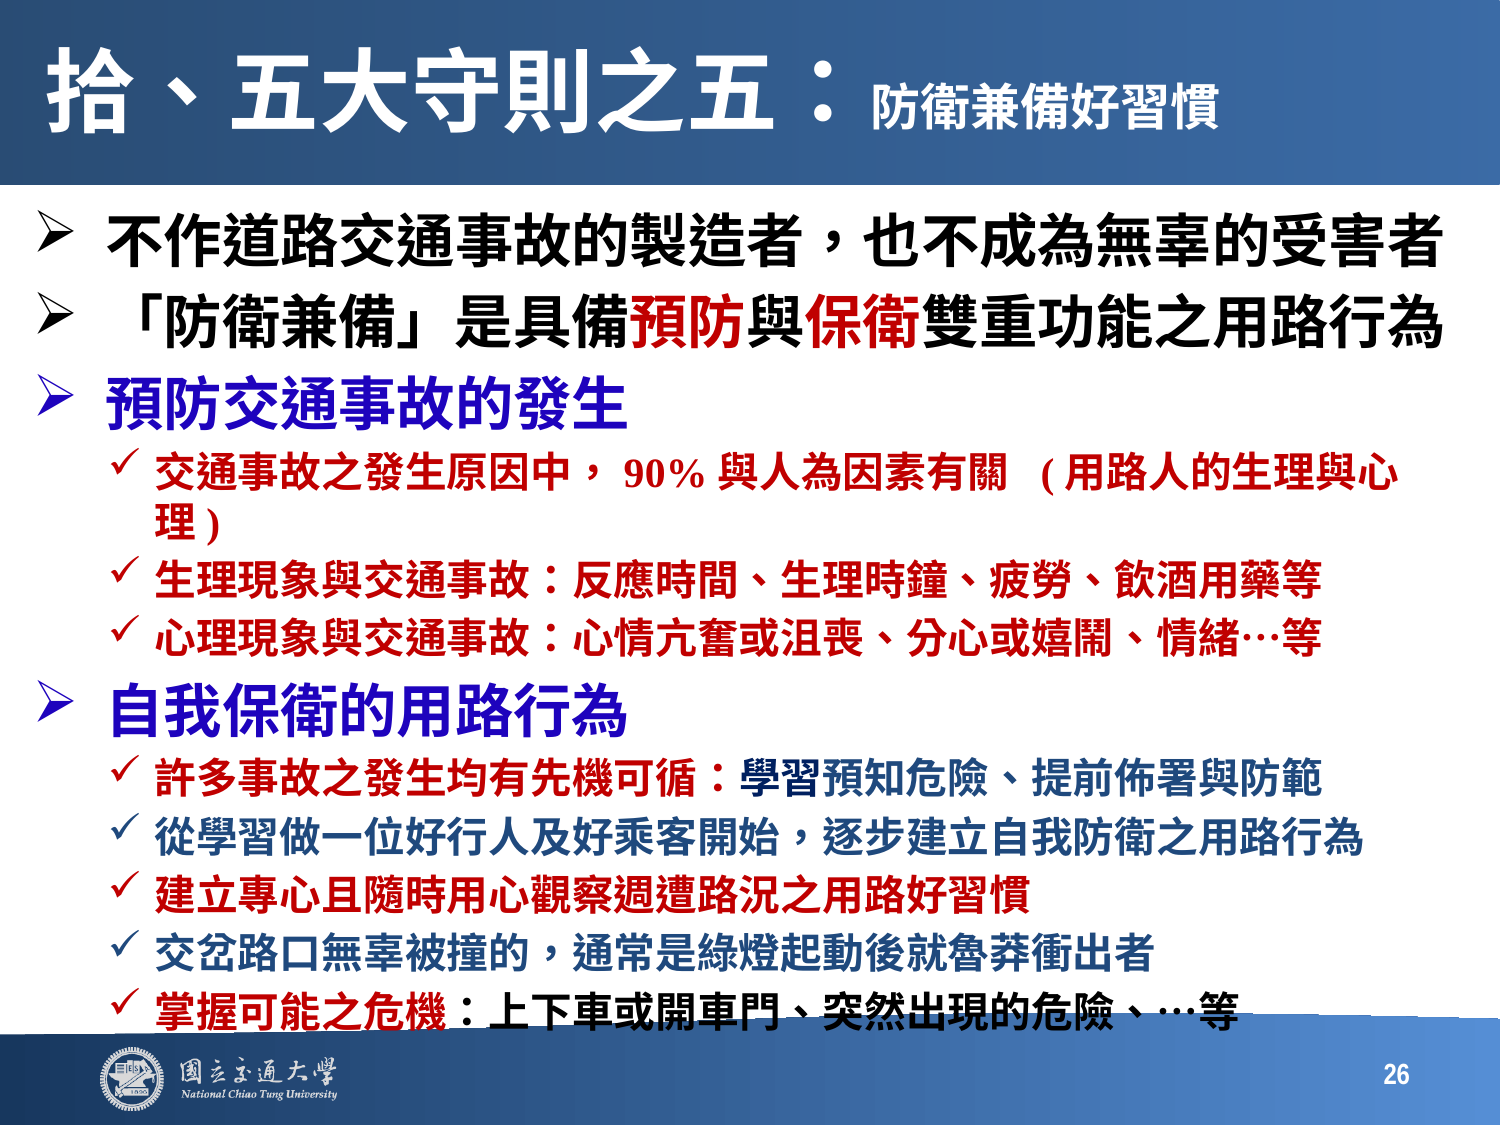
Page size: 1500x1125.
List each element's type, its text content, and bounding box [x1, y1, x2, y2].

list 不作道路交通事故的製造者，也不成為無辜的受害者 「防衛兼備」是具備預防與保衛雙重功能之用路行為 預防交通事故的發生 交通事故之發生原因中，90%與人為因素有關 (用路人的生理與心理) 生理現象與交通事故：反應時間、生理時鐘、疲勞、飲酒用藥等 心理現象與交通事故：心情亢奮或沮喪、分心或嬉鬧、情緒…等 自我保衛的用路行為 許多事故之發生均有先機可循：學習預知危險、提前佈署與防範 從學習做一位好行人及好乘客開始，逐步建立自我防衛之用路行為 建立專心且隨時用心觀察週遭路況之用路好習慣 交岔路口無辜被撞的，通常是綠燈起動後就魯莽衝出者 掌握可能之危機：上下車或開車門、突然出現的危險、…等 [17, 196, 1471, 1012]
title 拾、五大守則之五：防衛兼備好習慣 [29, 0, 1495, 177]
slide_number <編號> [1074, 1042, 1425, 1103]
